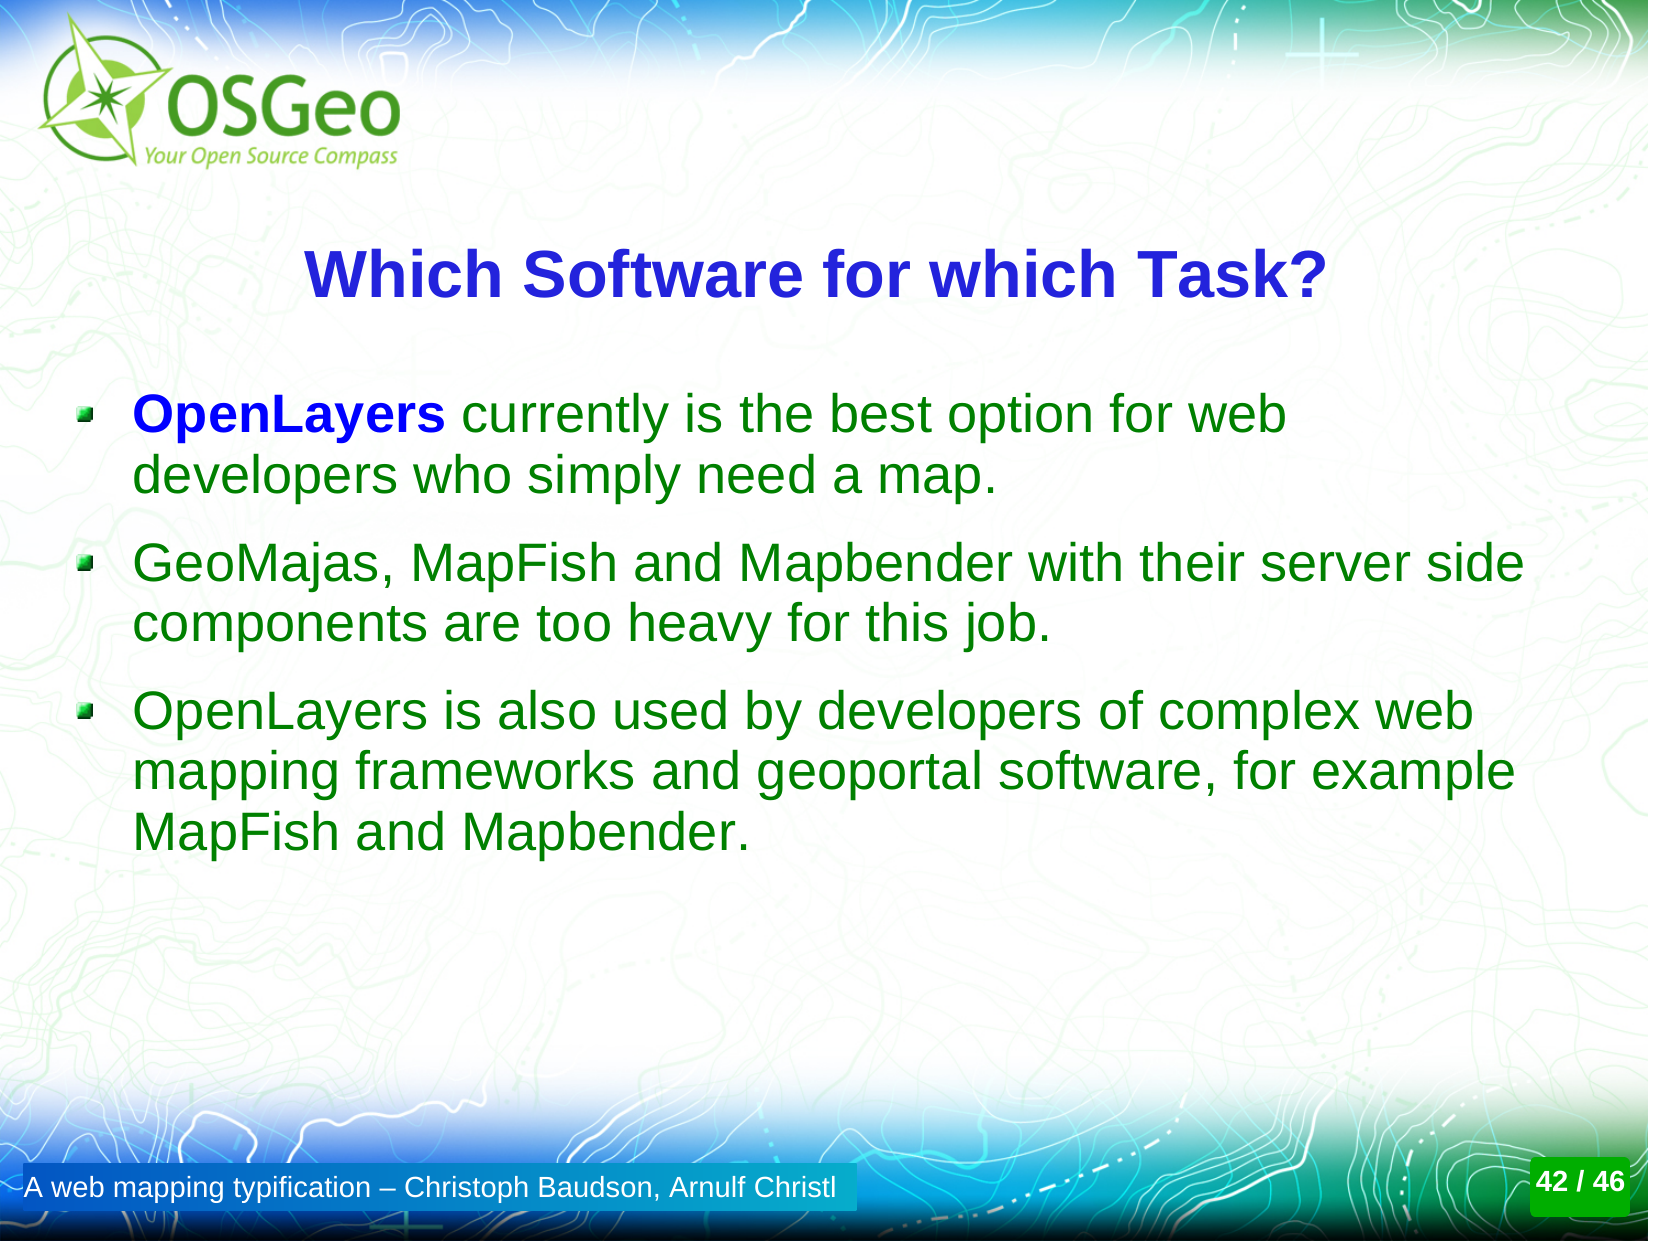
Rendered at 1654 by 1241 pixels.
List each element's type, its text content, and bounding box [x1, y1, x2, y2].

picture [0, 0, 1648, 1241]
list OpenLayers currently is the best option for web developers who simply need a map. GeoMajas, MapFish and Mapbender with their server side components are too heavy for this job. OpenLayers is also used by developers of complex web mapping frameworks and geoportal software, for example MapFish and Mapbender. [76, 383, 1565, 1123]
title Which Software for which Task? [82, 200, 1571, 349]
